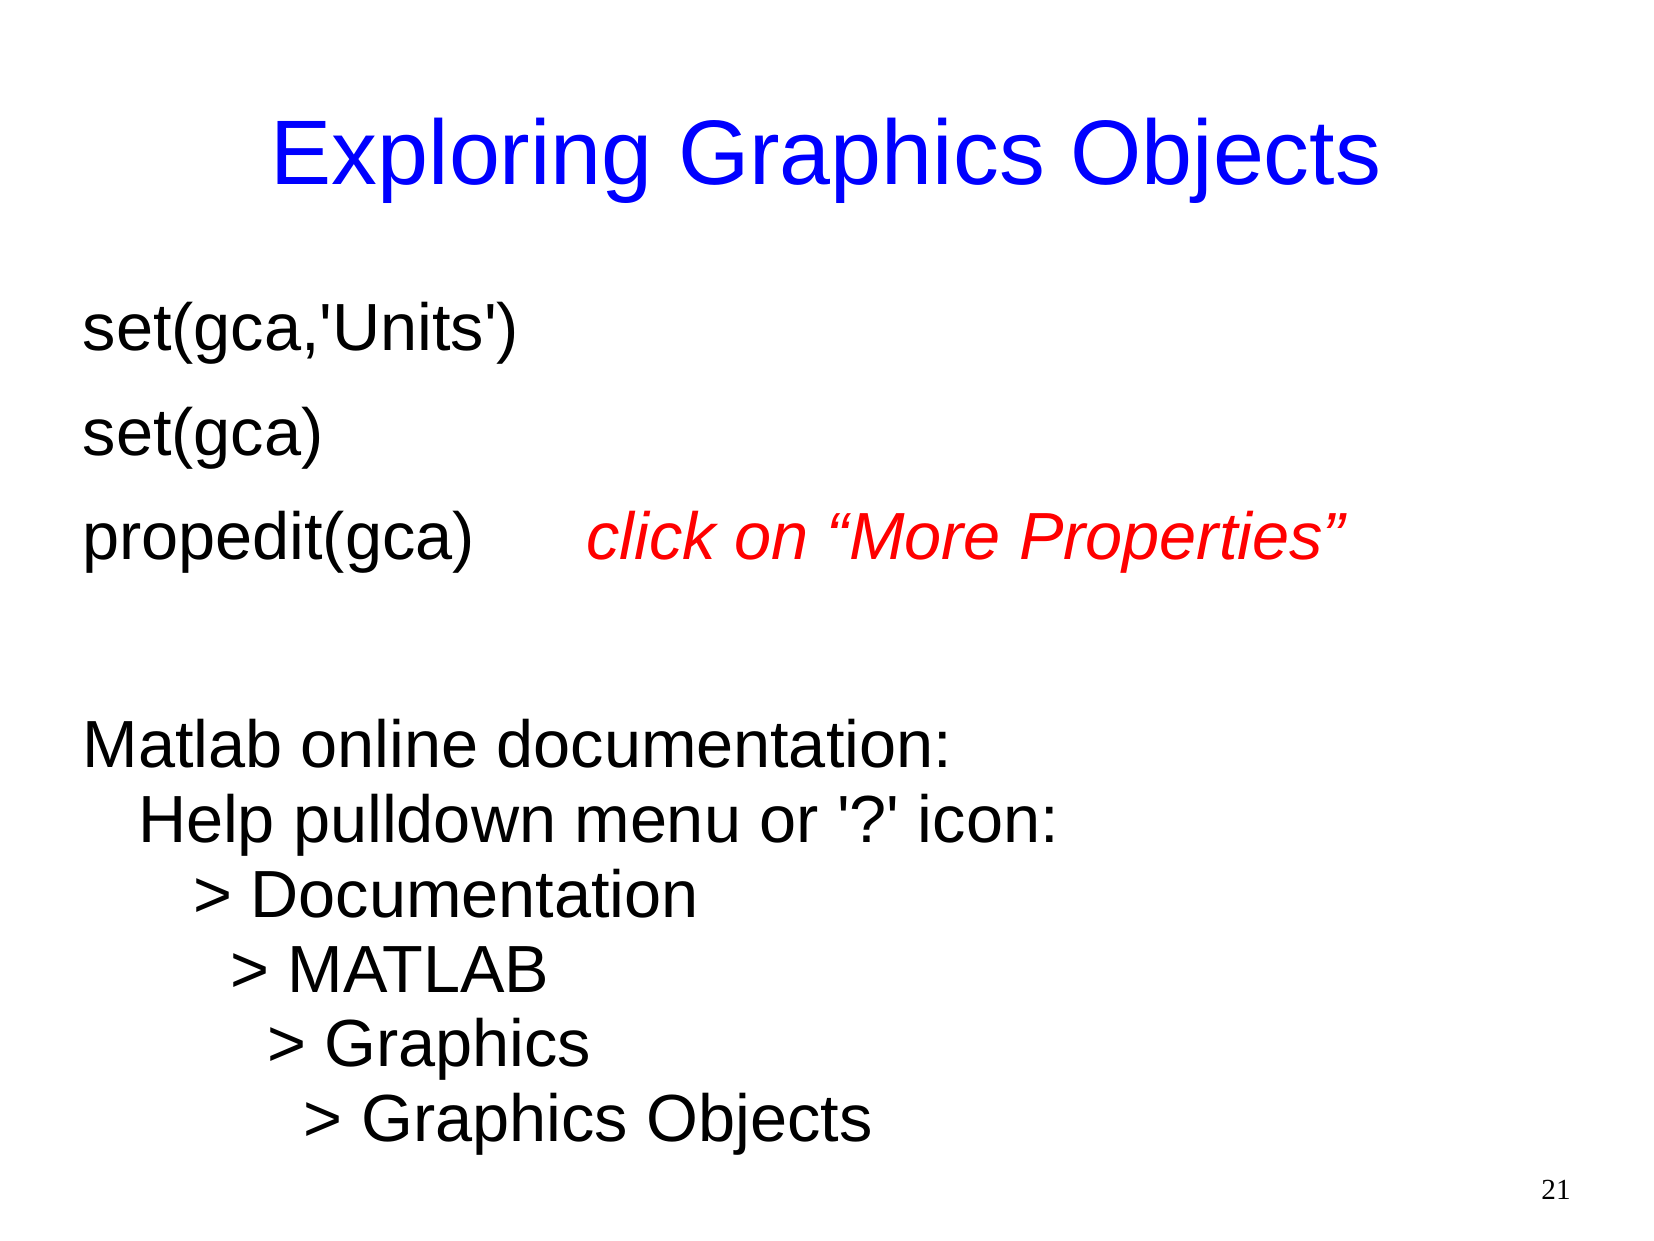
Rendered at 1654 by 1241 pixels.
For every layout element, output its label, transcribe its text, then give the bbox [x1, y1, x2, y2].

list set(gca,'Units') set(gca) propedit(gca) click on “More Properties” Matlab online documentation: Help pulldown menu or '?' icon: > Documentation > MATLAB > Graphics > Graphics Objects [82, 290, 1571, 1157]
title Exploring Graphics Objects [82, 56, 1571, 250]
